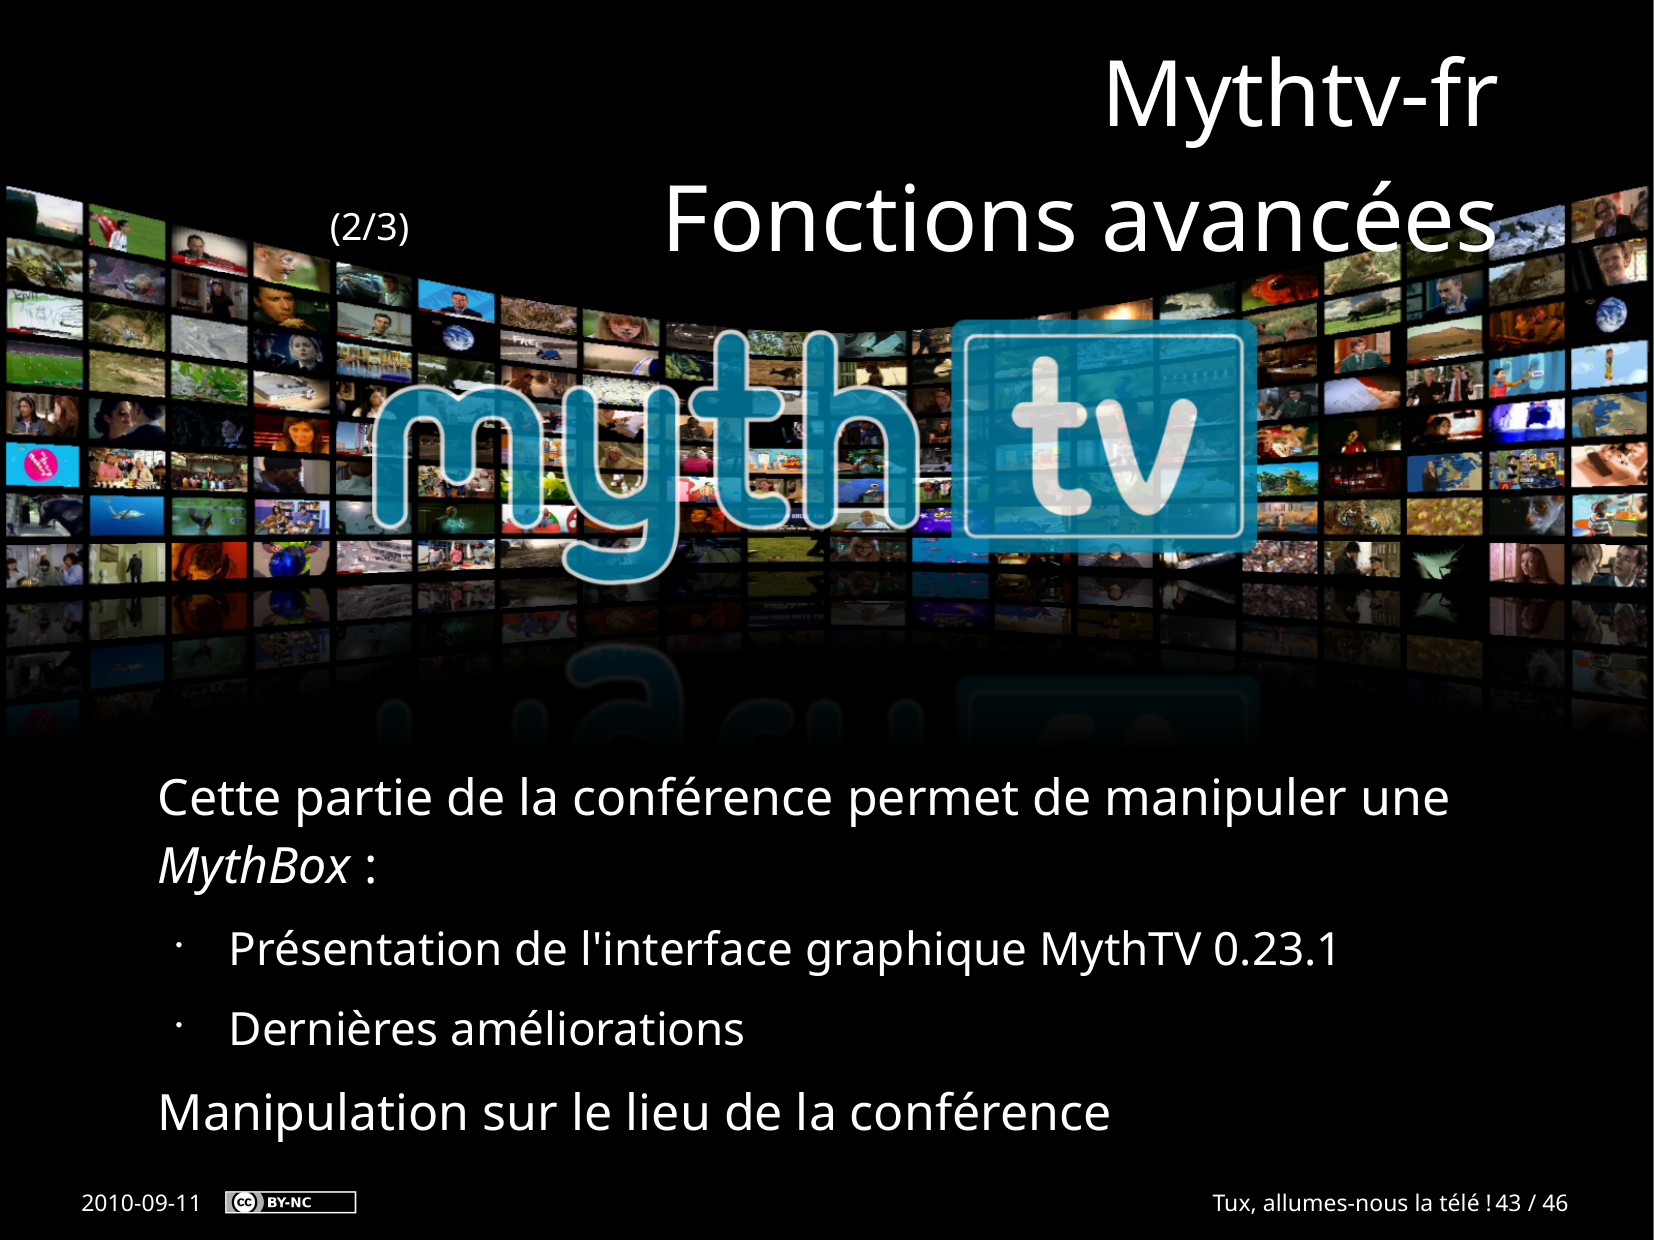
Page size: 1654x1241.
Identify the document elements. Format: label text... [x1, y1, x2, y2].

list Cette partie de la conférence permet de manipuler une MythBox : Présentation de l'interface graphique MythTV 0.23.1 Dernières améliorations Manipulation sur le lieu de la conférence [157, 762, 1526, 1149]
title Mythtv-fr Fonctions avancées [82, 47, 1501, 259]
picture [0, 0, 1654, 1240]
text_box (2/3) [315, 193, 466, 252]
